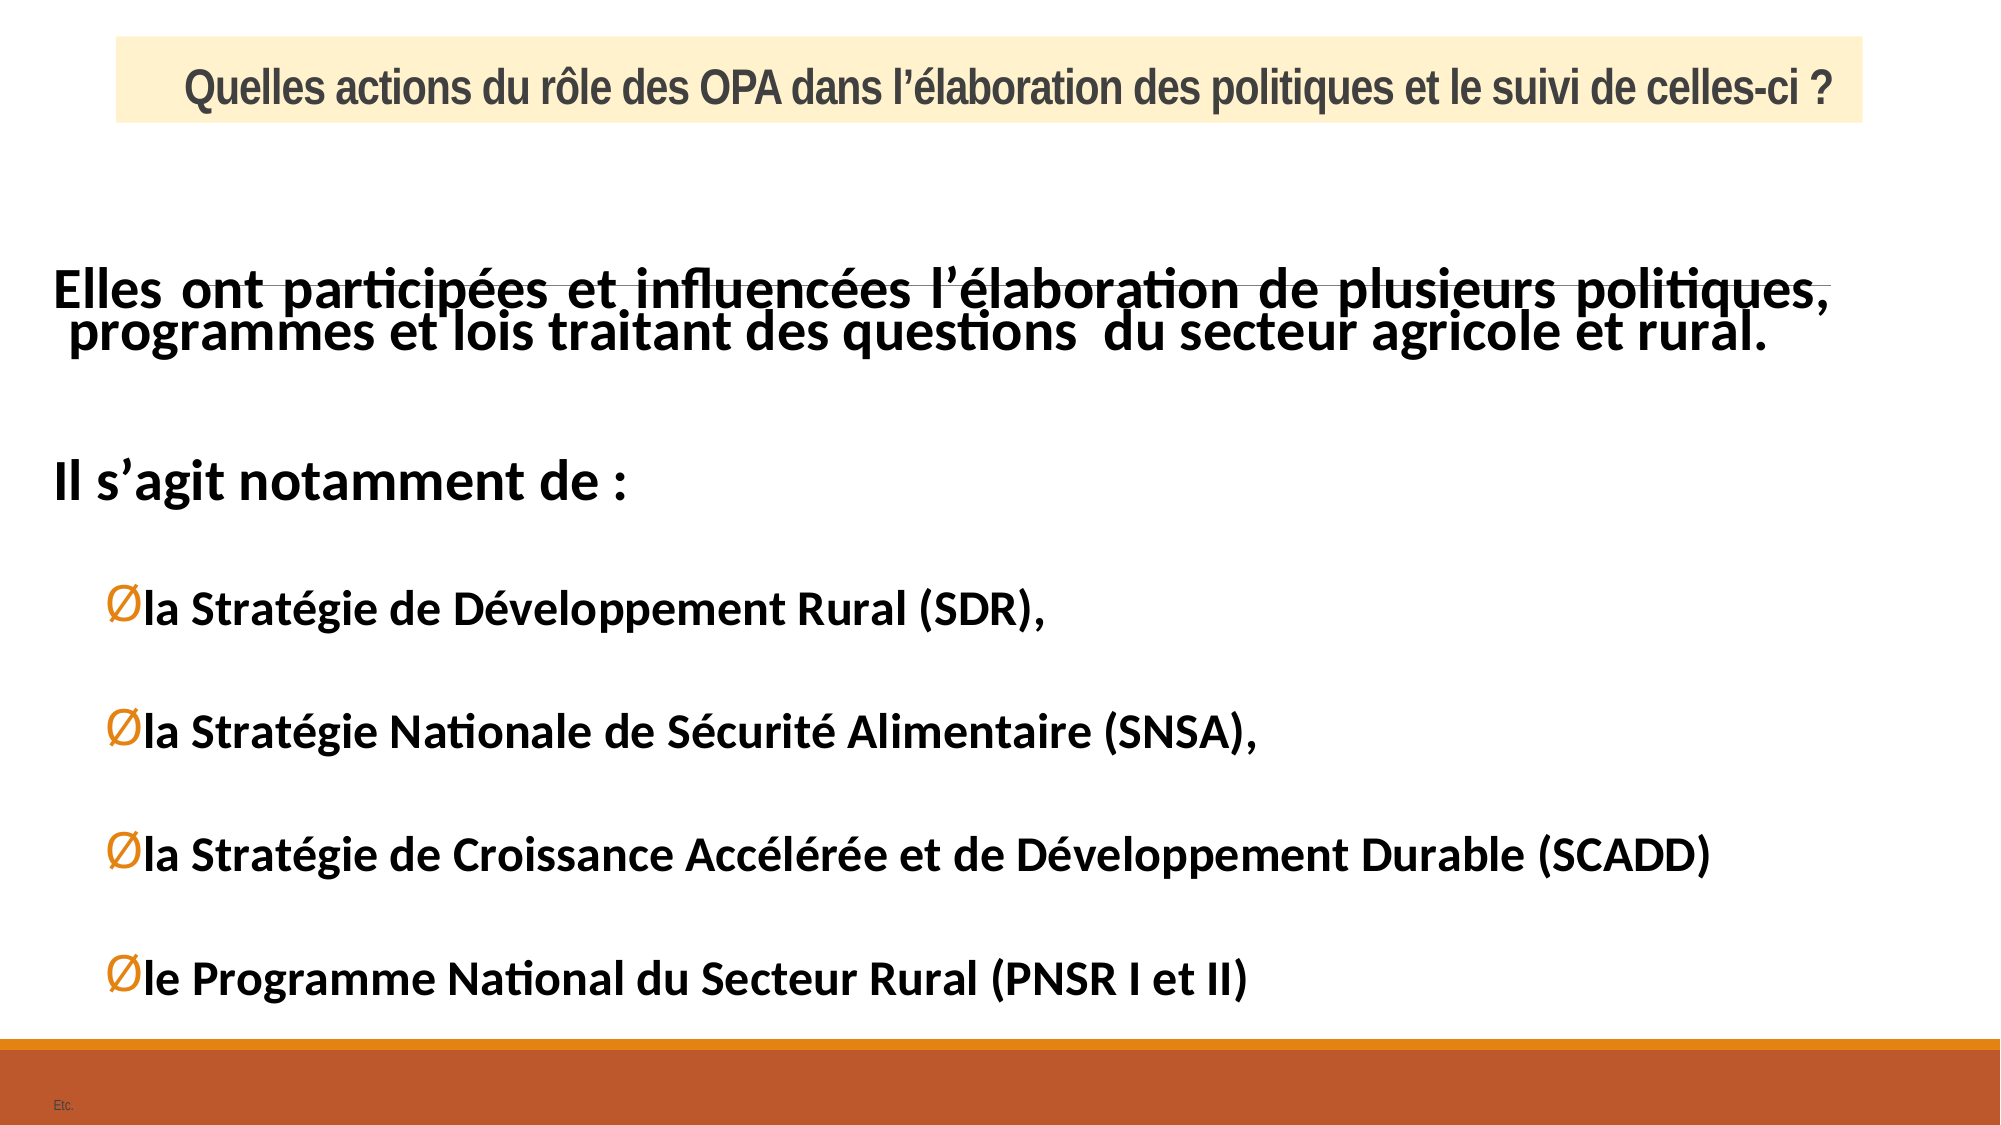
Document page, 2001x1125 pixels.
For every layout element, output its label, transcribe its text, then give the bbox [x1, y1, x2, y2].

list Elles ont participées et influencées l’élaboration de plusieurs politiques, programmes et lois traitant des questions du secteur agricole et rural. Il s’agit notamment de : la Stratégie de Développement Rural (SDR), la Stratégie Nationale de Sécurité Alimentaire (SNSA), la Stratégie de Croissance Accélérée et de Développement Durable (SCADD) le Programme National du Secteur Rural (PNSR I et II) Etc. [38, 122, 1919, 1125]
title Quelles actions du rôle des OPA dans l’élaboration des politiques et le suivi de celles-ci ? [115, 36, 1863, 122]
